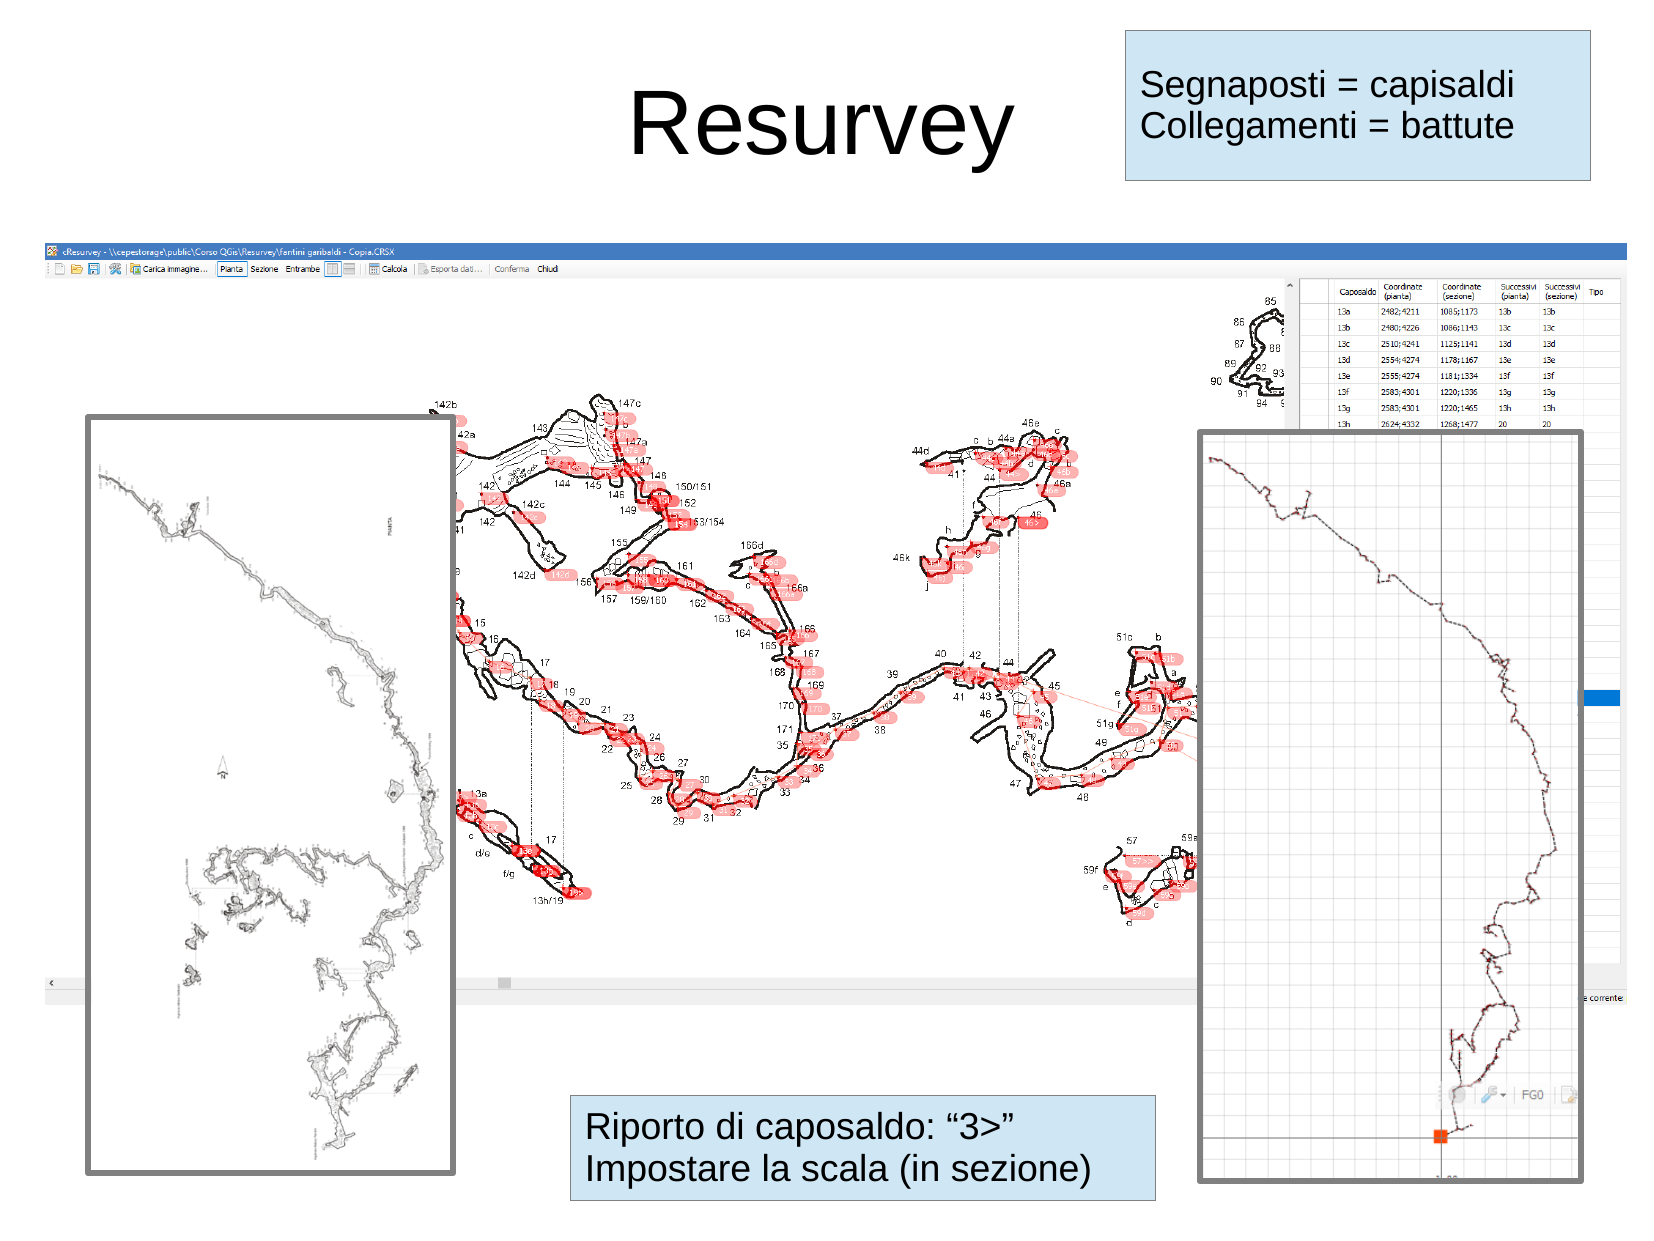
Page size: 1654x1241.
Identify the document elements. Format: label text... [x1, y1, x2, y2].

picture [1202, 435, 1578, 1178]
picture [91, 420, 451, 1171]
text_box Riporto di caposaldo: “3>” Impostare la scala (in sezione) [570, 1095, 1156, 1201]
title Resurvey [77, 19, 1566, 227]
text_box Segnaposti = capisaldi Collegamenti = battute [1125, 30, 1591, 181]
picture [45, 243, 1627, 1006]
